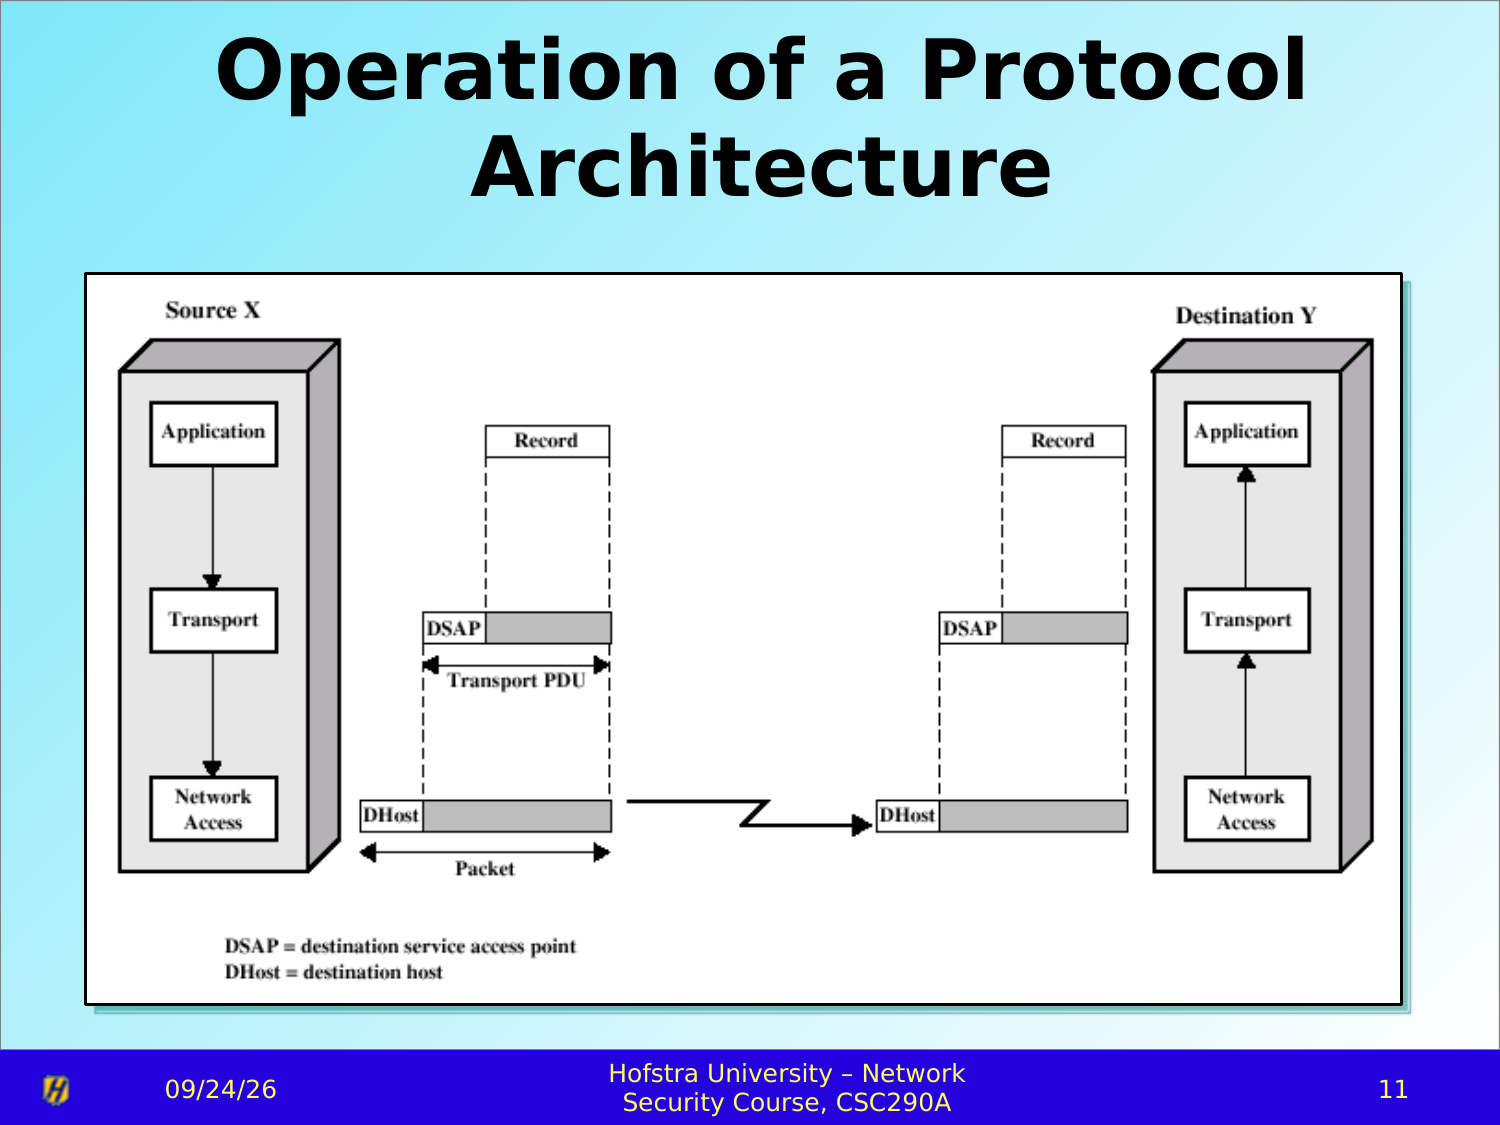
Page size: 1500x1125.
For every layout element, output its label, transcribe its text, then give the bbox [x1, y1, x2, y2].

picture [87, 274, 1400, 1004]
picture [37, 1072, 76, 1110]
title Operation of a Protocol Architecture [87, 14, 1438, 224]
